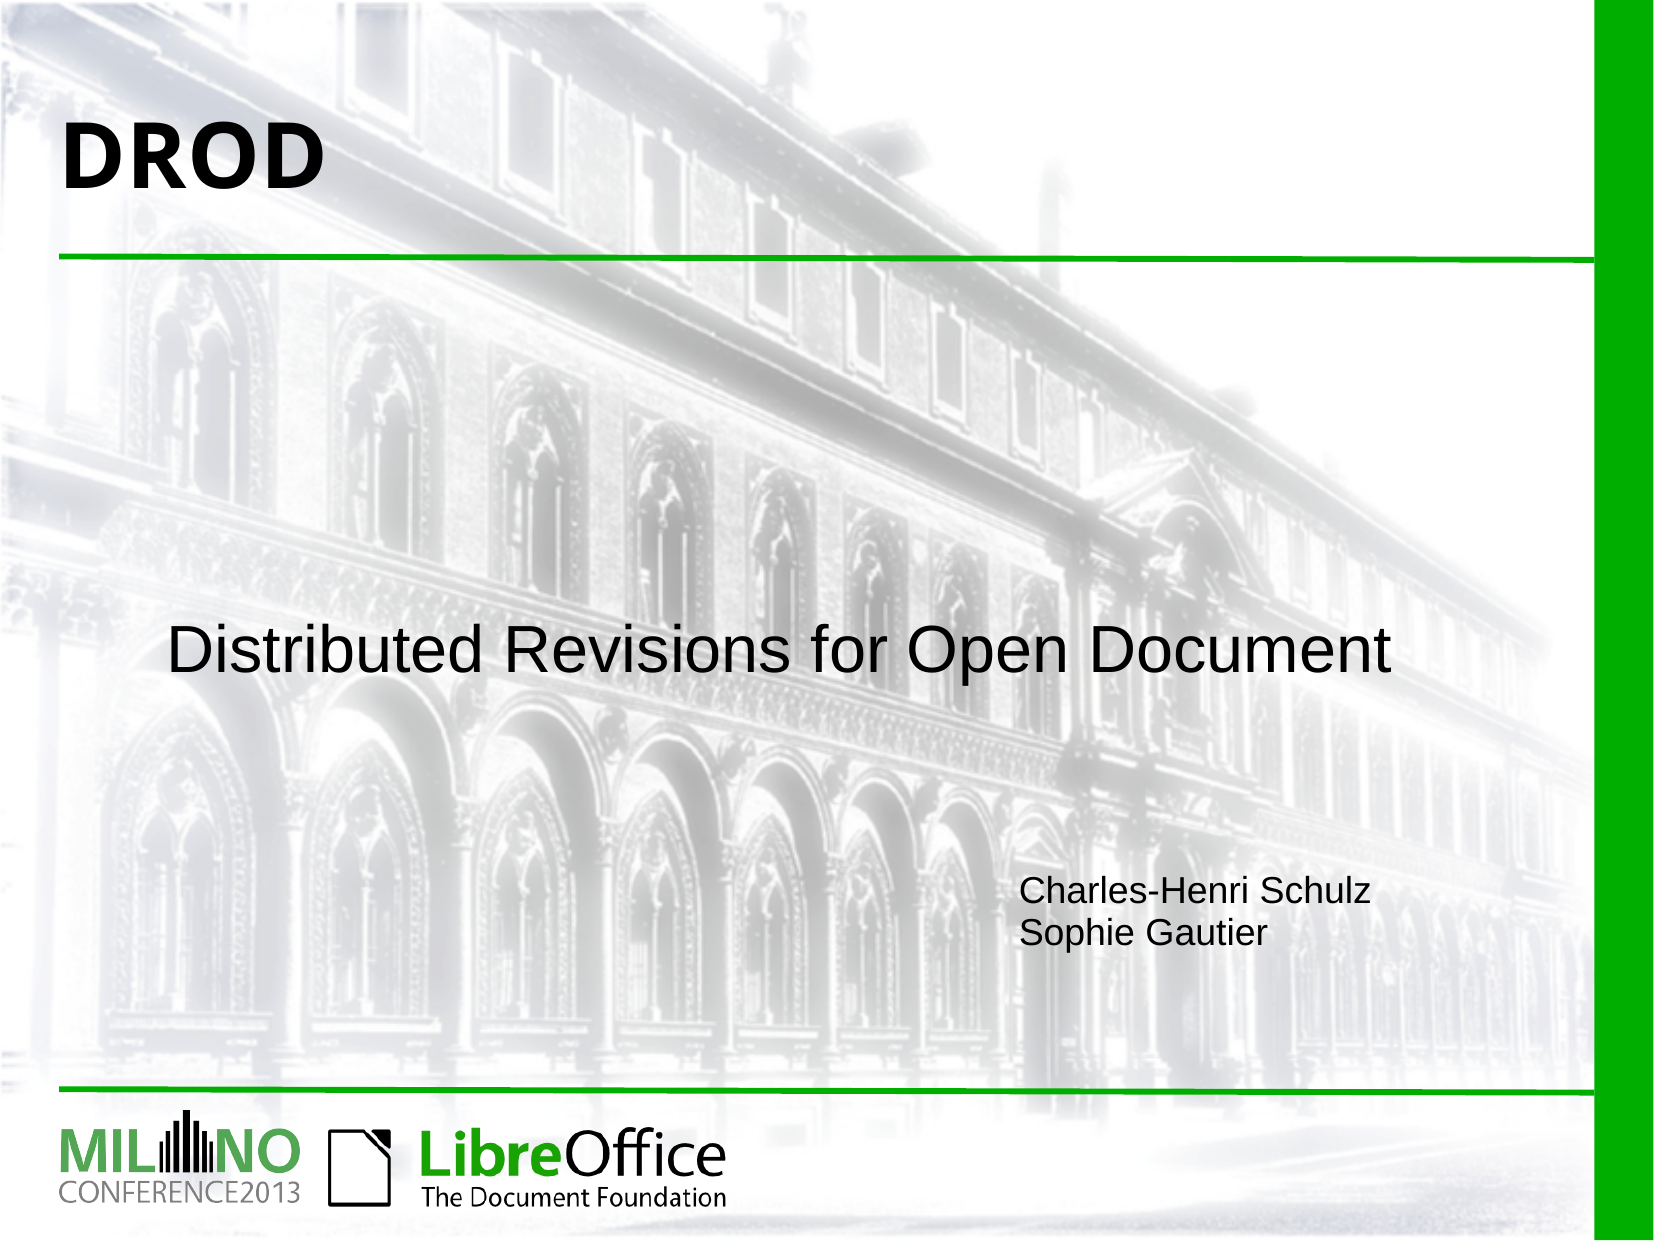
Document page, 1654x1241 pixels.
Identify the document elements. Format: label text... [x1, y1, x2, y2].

subtitle Distributed Revisions for Open Document [35, 290, 1524, 1010]
title DROD [59, 49, 1548, 257]
text_box Charles-Henri Schulz Sophie Gautier [1003, 862, 1571, 971]
picture [0, 1, 1594, 1241]
